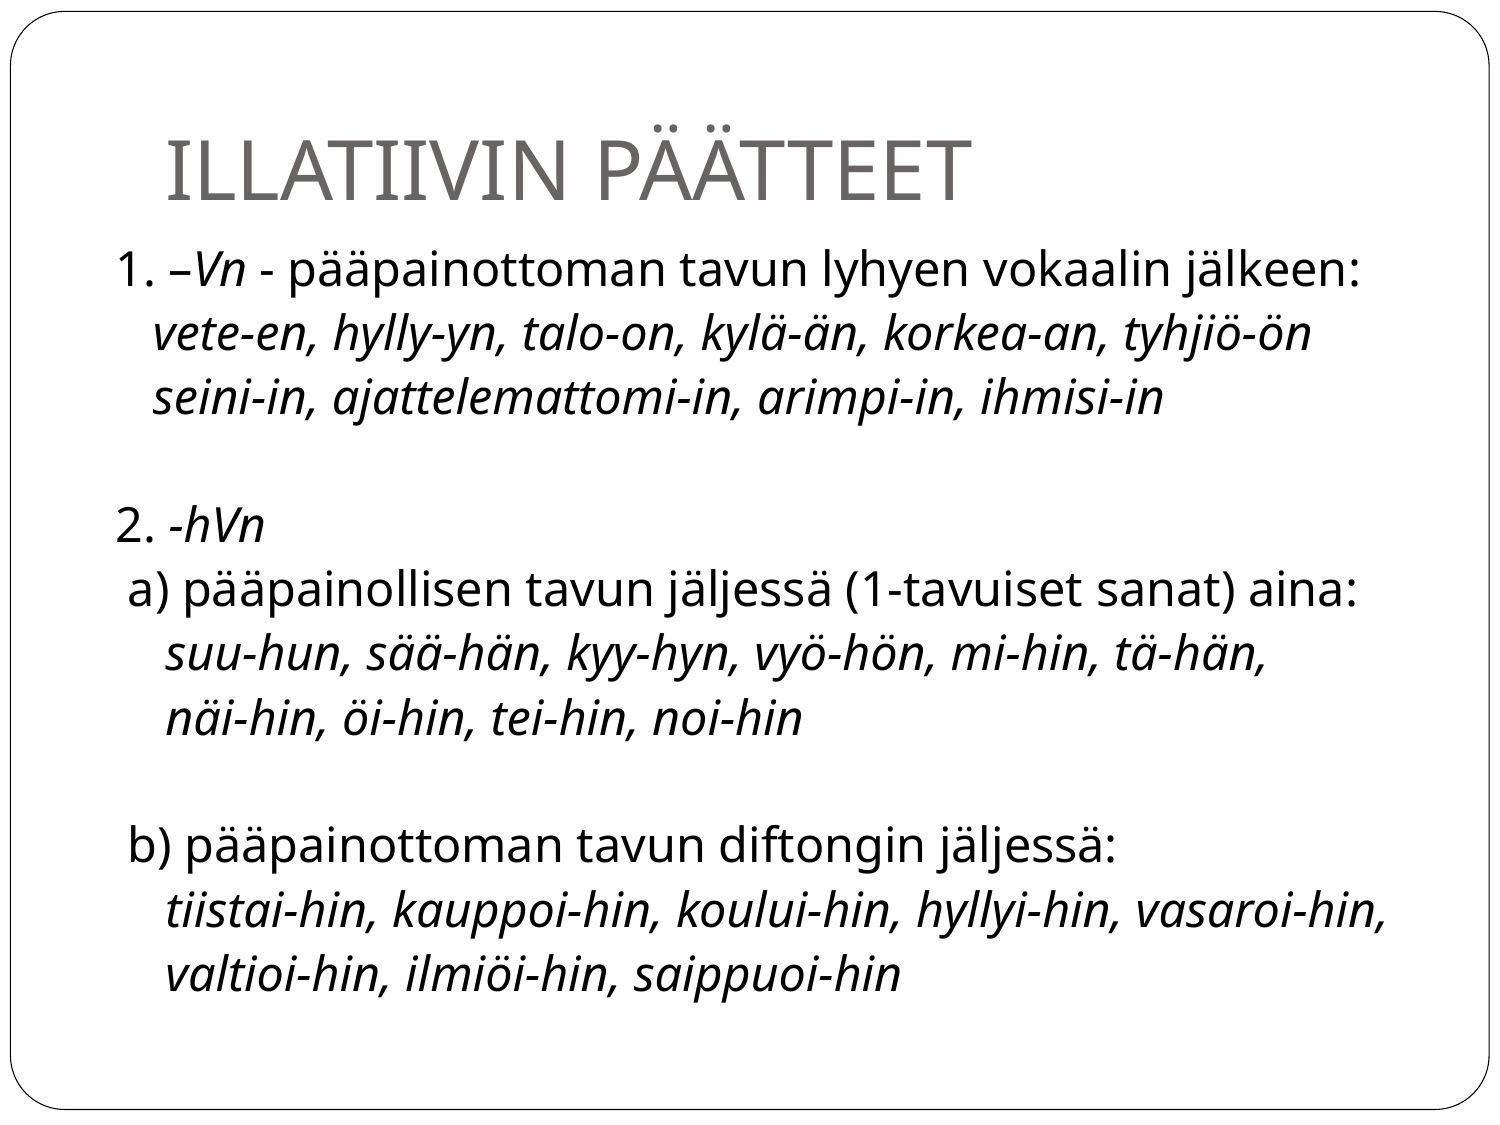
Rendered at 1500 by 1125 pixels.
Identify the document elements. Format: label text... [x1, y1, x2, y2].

title ILLATIIVIN PÄÄTTEET [150, 45, 1426, 233]
list 1. –Vn - pääpainottoman tavun lyhyen vokaalin jälkeen: vete-en, hylly-yn, talo-on, kylä-än, korkea-an, tyhjiö-ön seini-in, ajattelemattomi-in, arimpi-in, ihmisi-in 2. -hVn a) pääpainollisen tavun jäljessä (1-tavuiset sanat) aina: suu-hun, sää-hän, kyy-hyn, vyö-hön, mi-hin, tä-hän, näi-hin, öi-hin, tei-hin, noi-hin b) pääpainottoman tavun diftongin jäljessä: tiistai-hin, kauppoi-hin, koului-hin, hyllyi-hin, vasaroi-hin, valtioi-hin, ilmiöi-hin, saippuoi-hin [100, 237, 1426, 1047]
